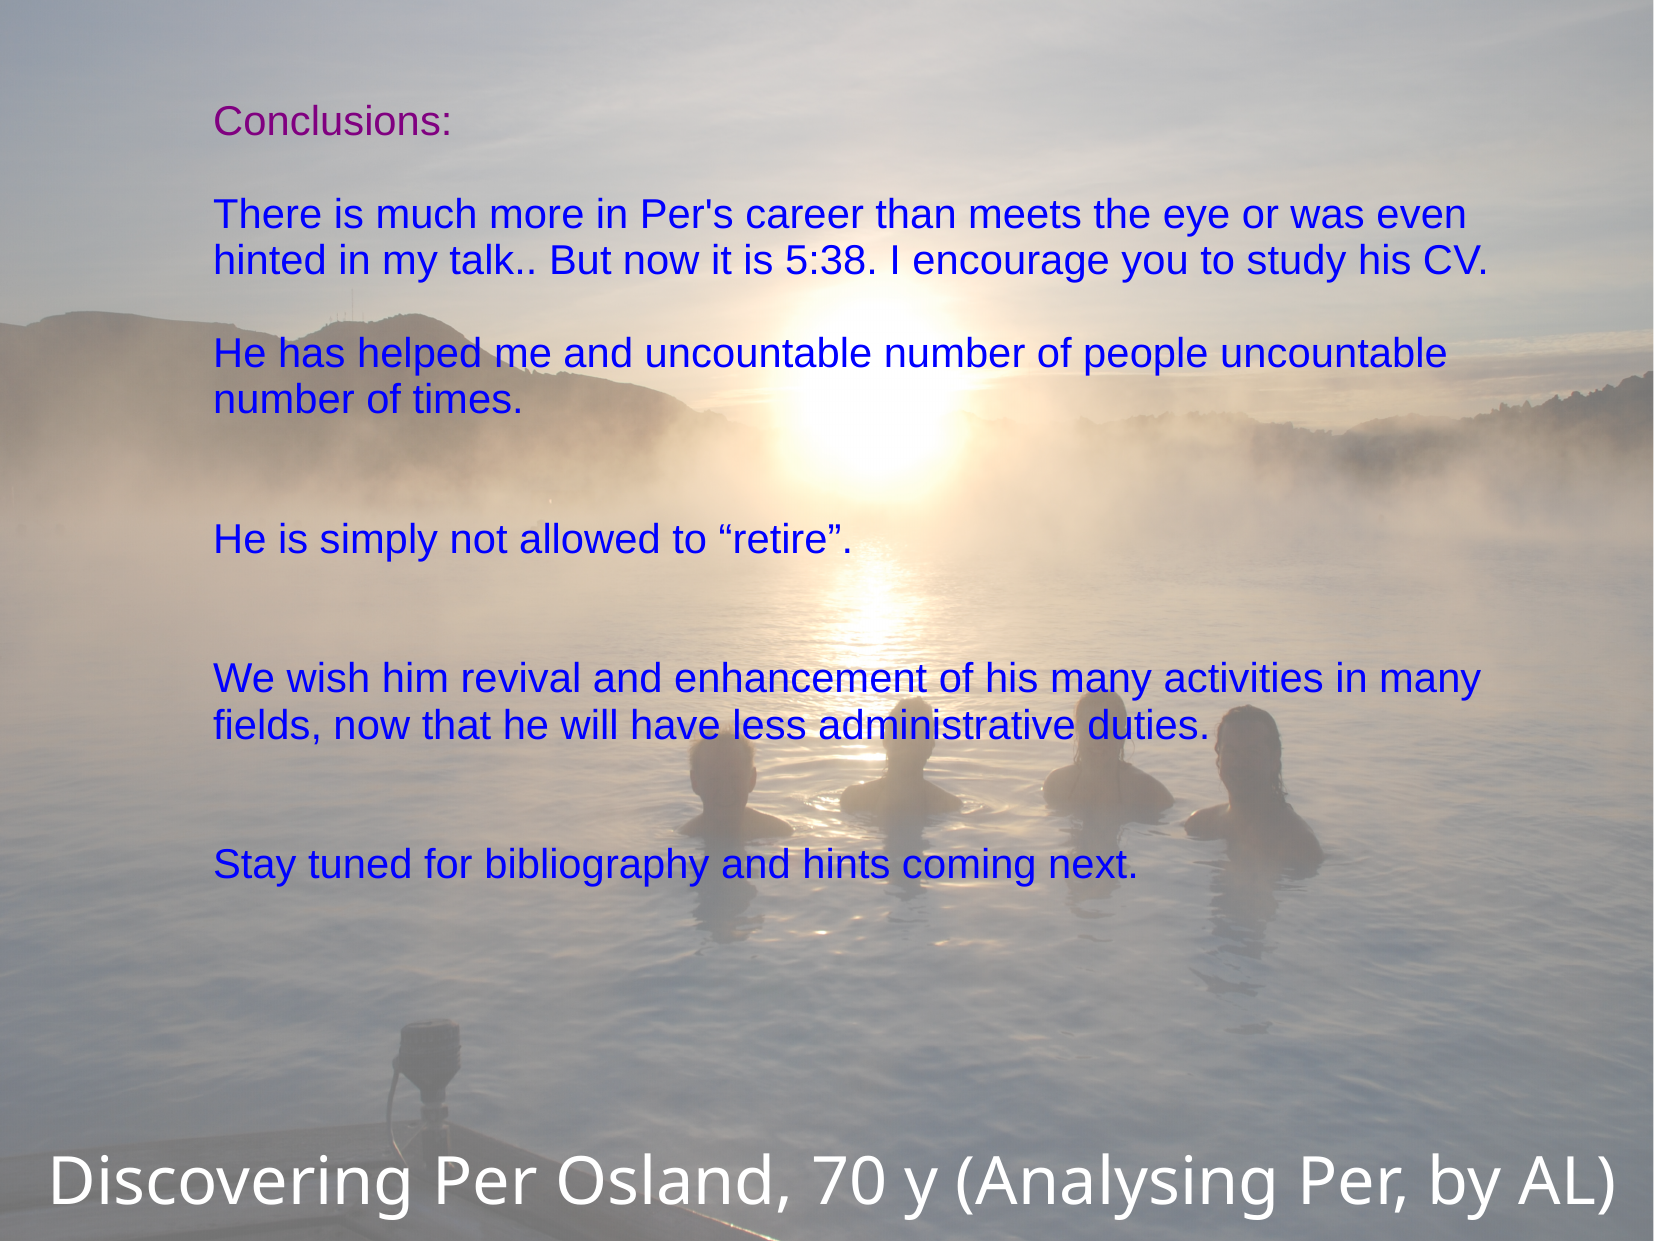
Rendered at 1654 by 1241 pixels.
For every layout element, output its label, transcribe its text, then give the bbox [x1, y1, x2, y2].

text_box Conclusions: There is much more in Per's career than meets the eye or was even hinted in my talk.. But now it is 5:38. I encourage you to study his CV. He has helped me and uncountable number of people uncountable number of times. He is simply not allowed to “retire”. We wish him revival and enhancement of his many activities in many fields, now that he will have less administrative duties. Stay tuned for bibliography and hints coming next. [198, 90, 1531, 895]
